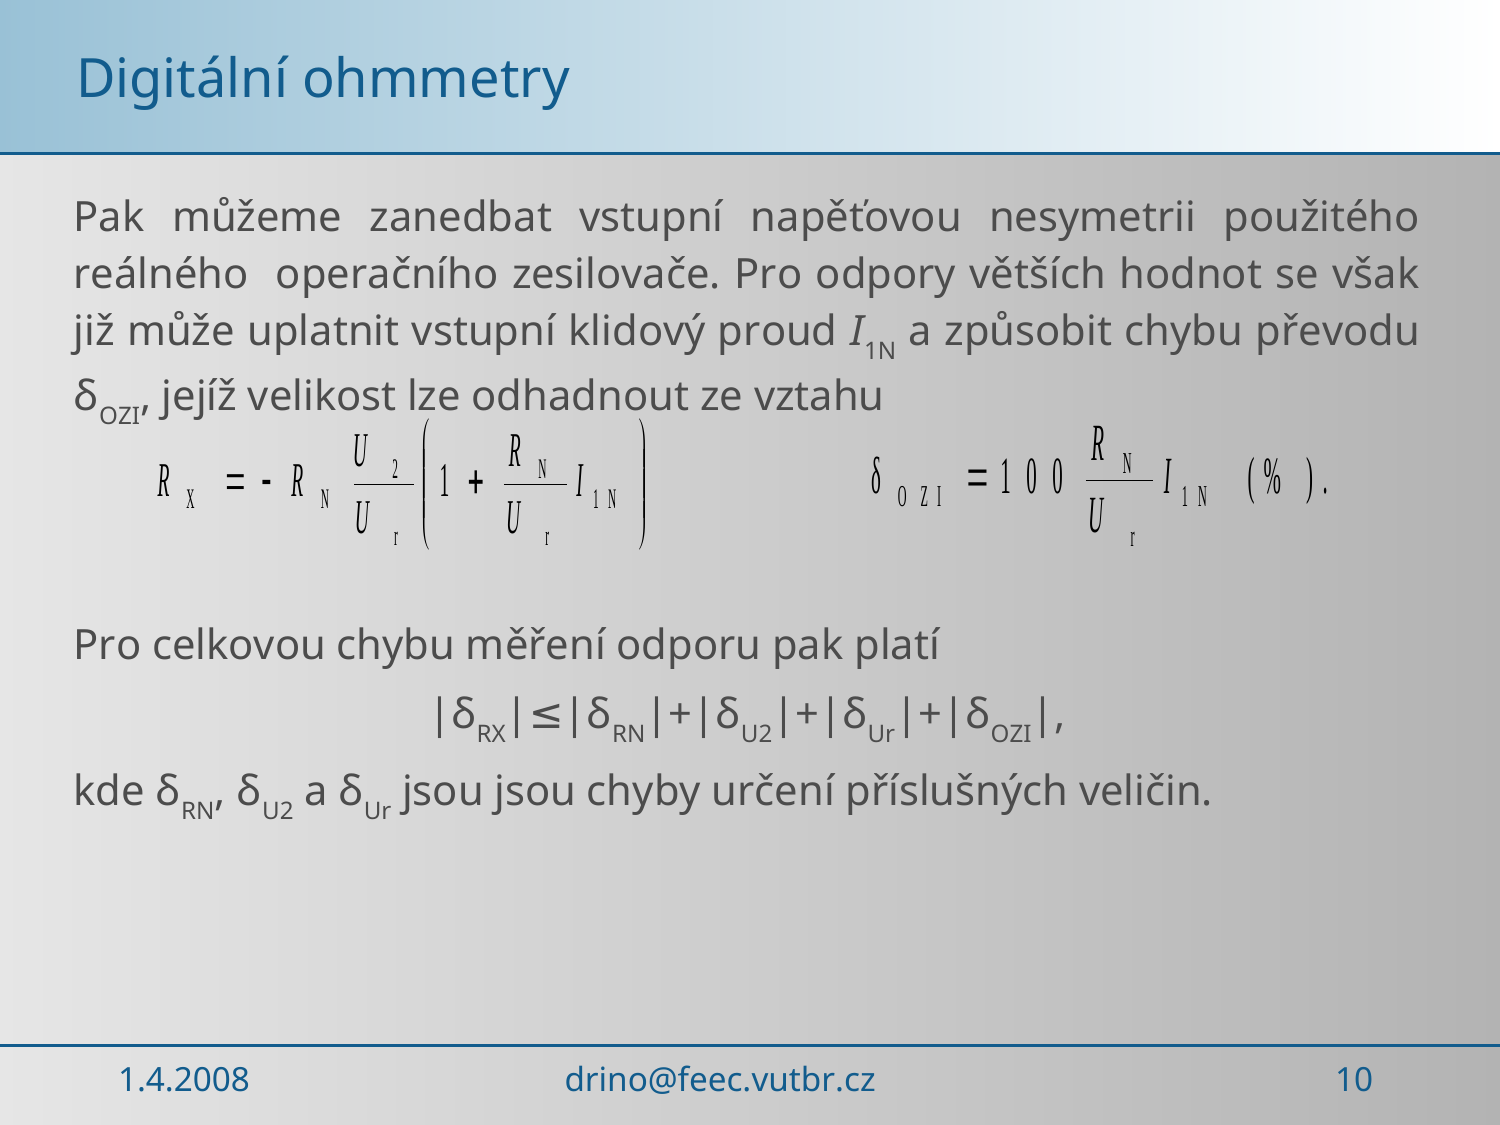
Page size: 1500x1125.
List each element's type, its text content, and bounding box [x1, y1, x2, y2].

picture [863, 410, 1342, 559]
title Digitální ohmmetry [0, 0, 1500, 152]
picture [148, 407, 667, 562]
text_box drino@feec.vutbr.cz [454, 1049, 987, 1125]
text_box Pak můžeme zanedbat vstupní napěťovou nesymetrii použitého reálného operačního zesilovače. Pro odpory větších hodnot se však již může uplatnit vstupní klidový proud I1N a způsobit chybu převodu δOZI, jejíž velikost lze odhadnout ze vztahu Pro celkovou chybu měření odporu pak platí |δRX|≤|δRN|+|δU2|+|δUr|+|δOZI|, kde δRN, δU2 a δUr jsou jsou chyby určení příslušných veličin. [59, 178, 1442, 835]
text_box 1.4.2008 [103, 1049, 432, 1125]
text_box 17 [1075, 1049, 1388, 1125]
